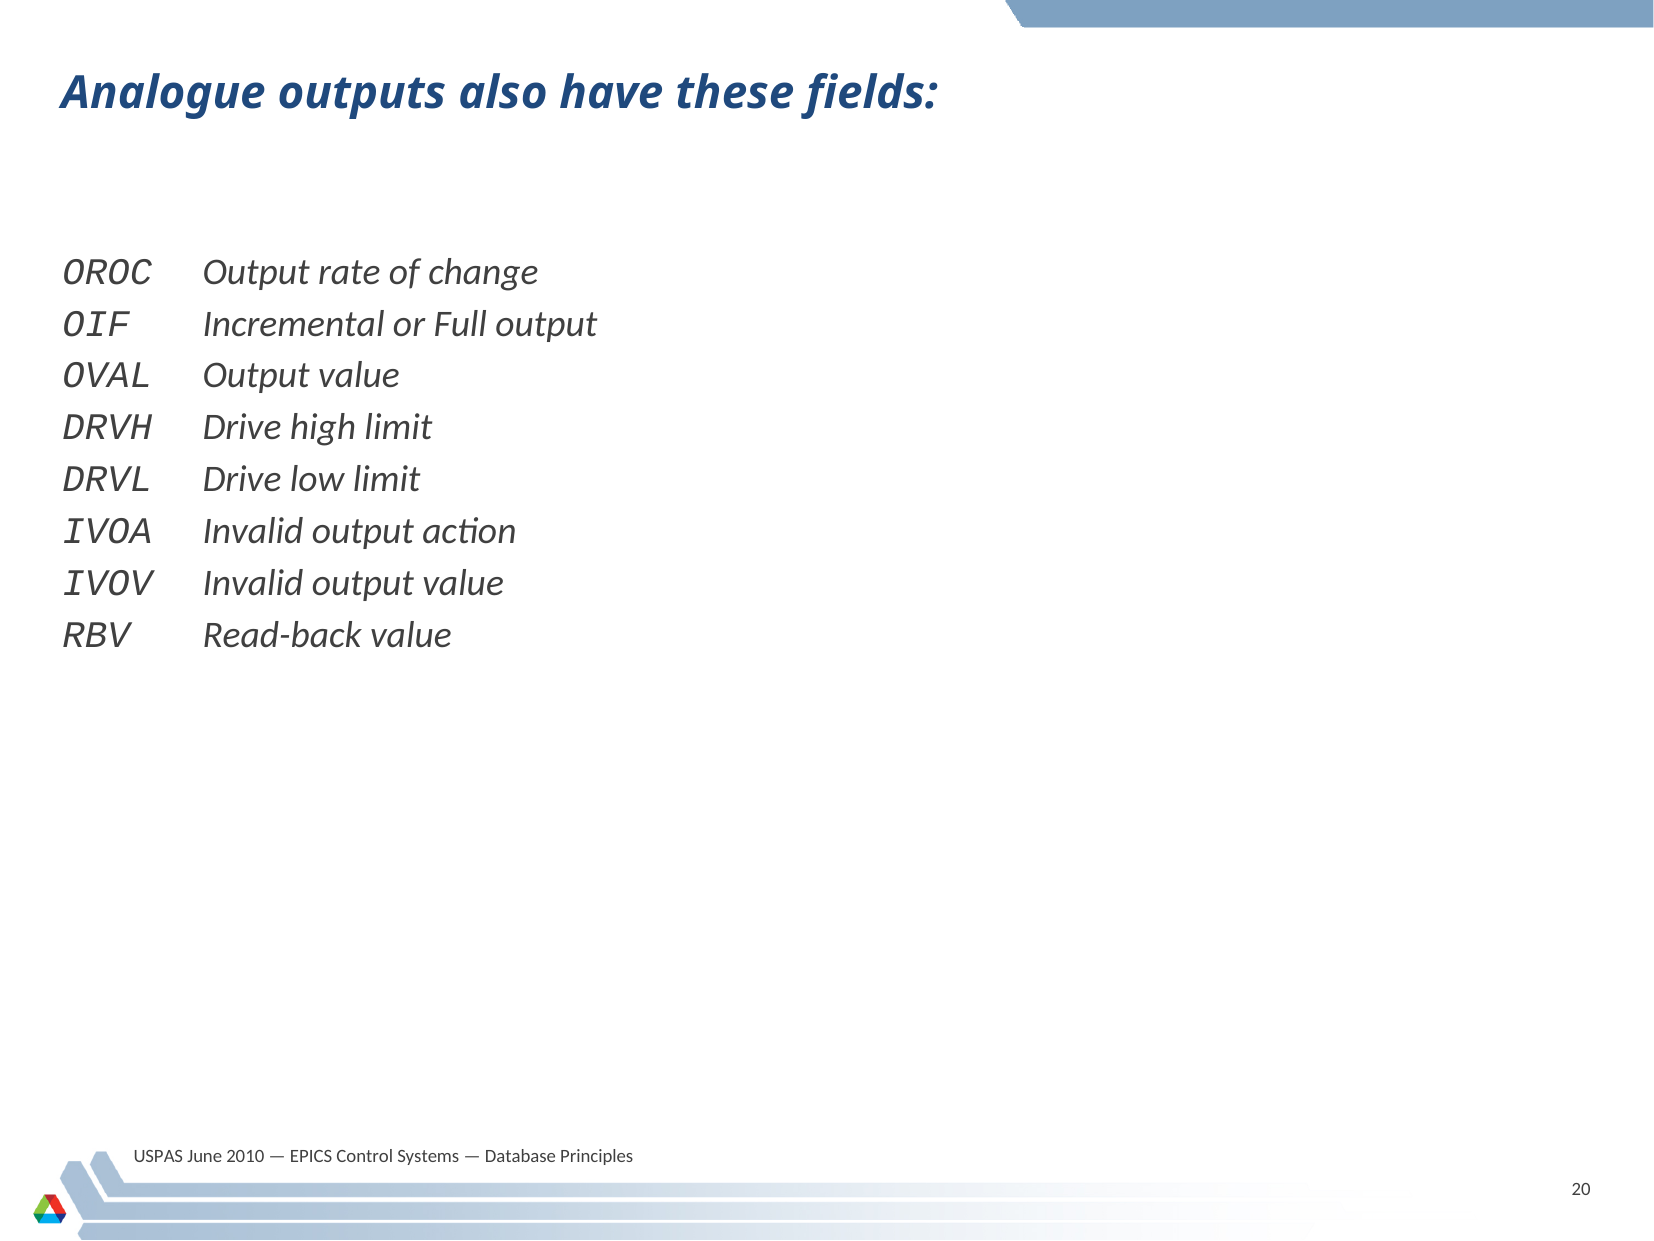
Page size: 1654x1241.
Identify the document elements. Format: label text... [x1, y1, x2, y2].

picture [0, 0, 1654, 29]
list OROC Output rate of change OIF Incremental or Full output OVAL Output value DRVH Drive high limit DRVL Drive low limit IVOA Invalid output action IVOV Invalid output value RBV Read-back value [62, 253, 1498, 1072]
title Analogue outputs also have these fields: [61, 59, 1500, 123]
picture [0, 1143, 1654, 1240]
